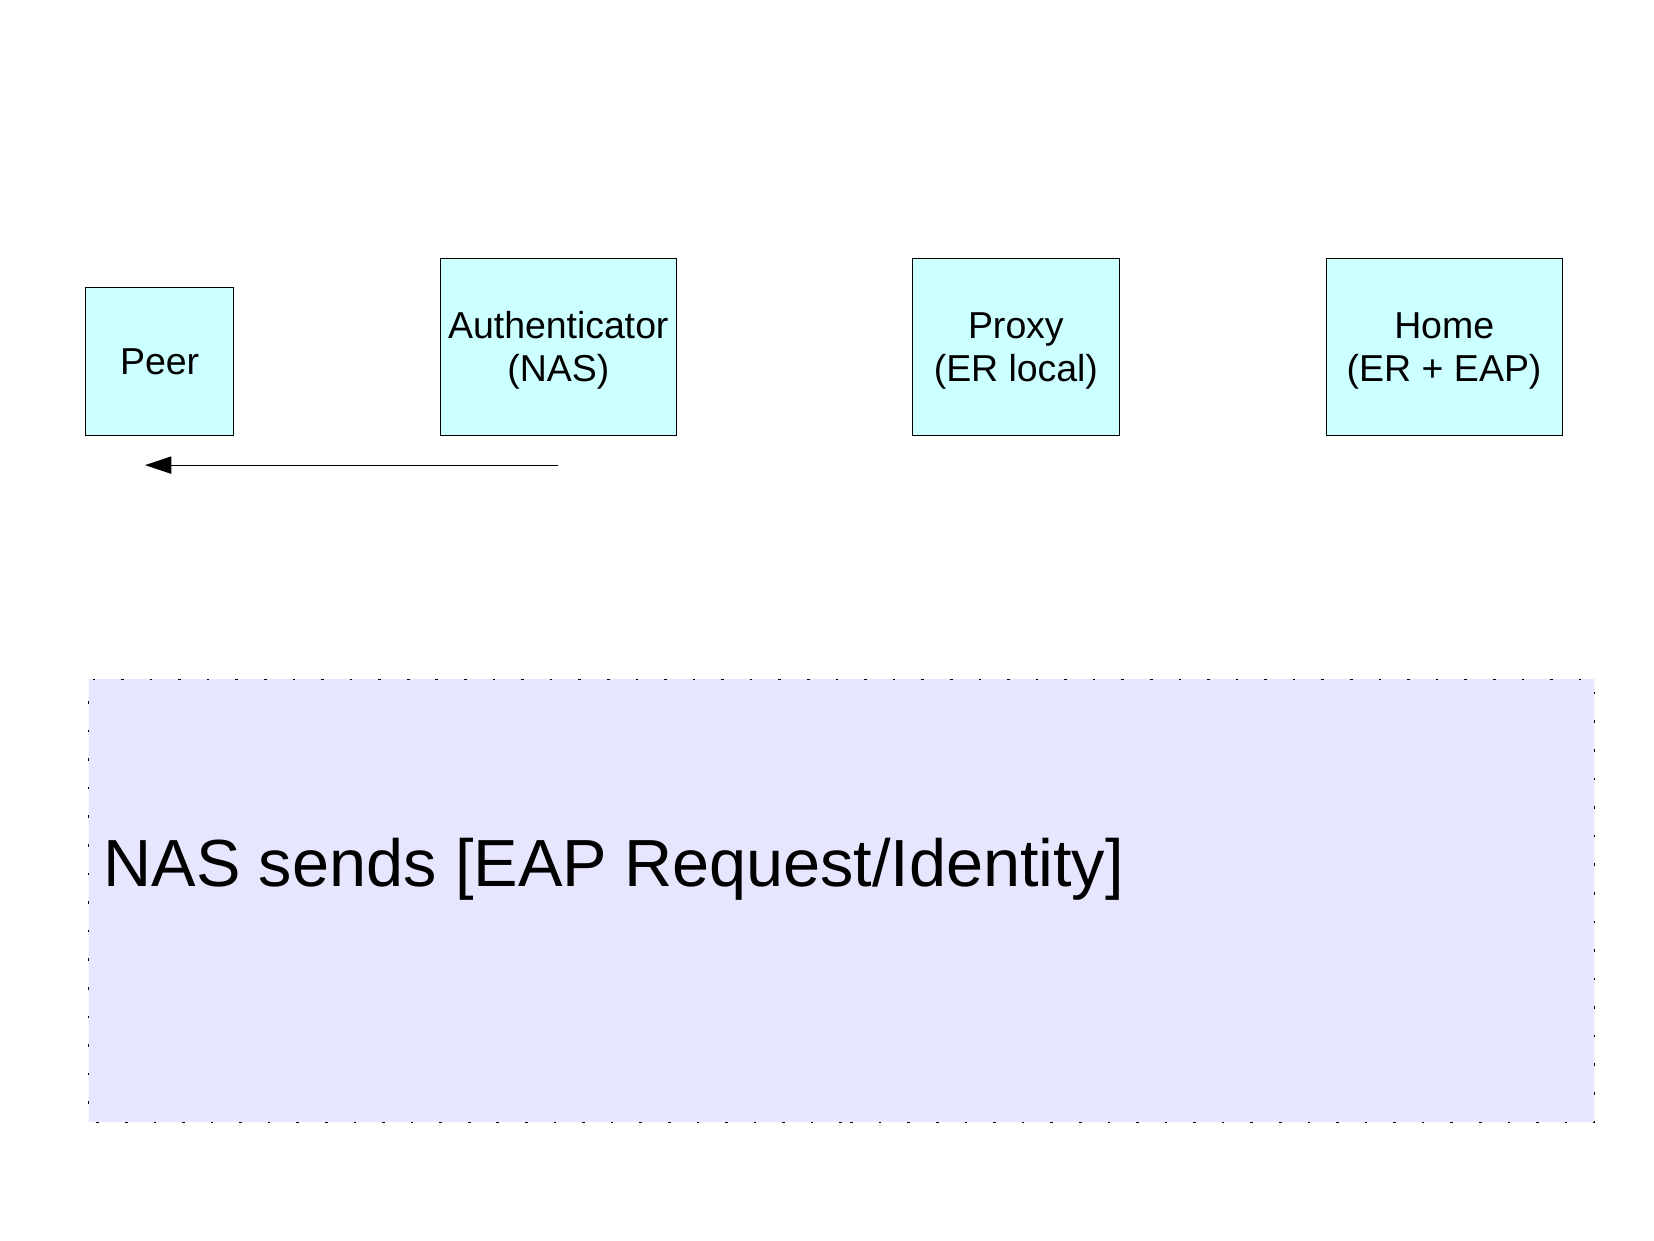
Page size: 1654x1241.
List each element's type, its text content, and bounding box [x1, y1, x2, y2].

text_box Authenticator (NAS) [440, 258, 677, 436]
text_box NAS sends [EAP Request/Identity] [88, 679, 1595, 1123]
text_box Peer [85, 287, 234, 436]
text_box Proxy (ER local) [912, 258, 1120, 436]
text_box Home (ER + EAP) [1326, 258, 1563, 436]
